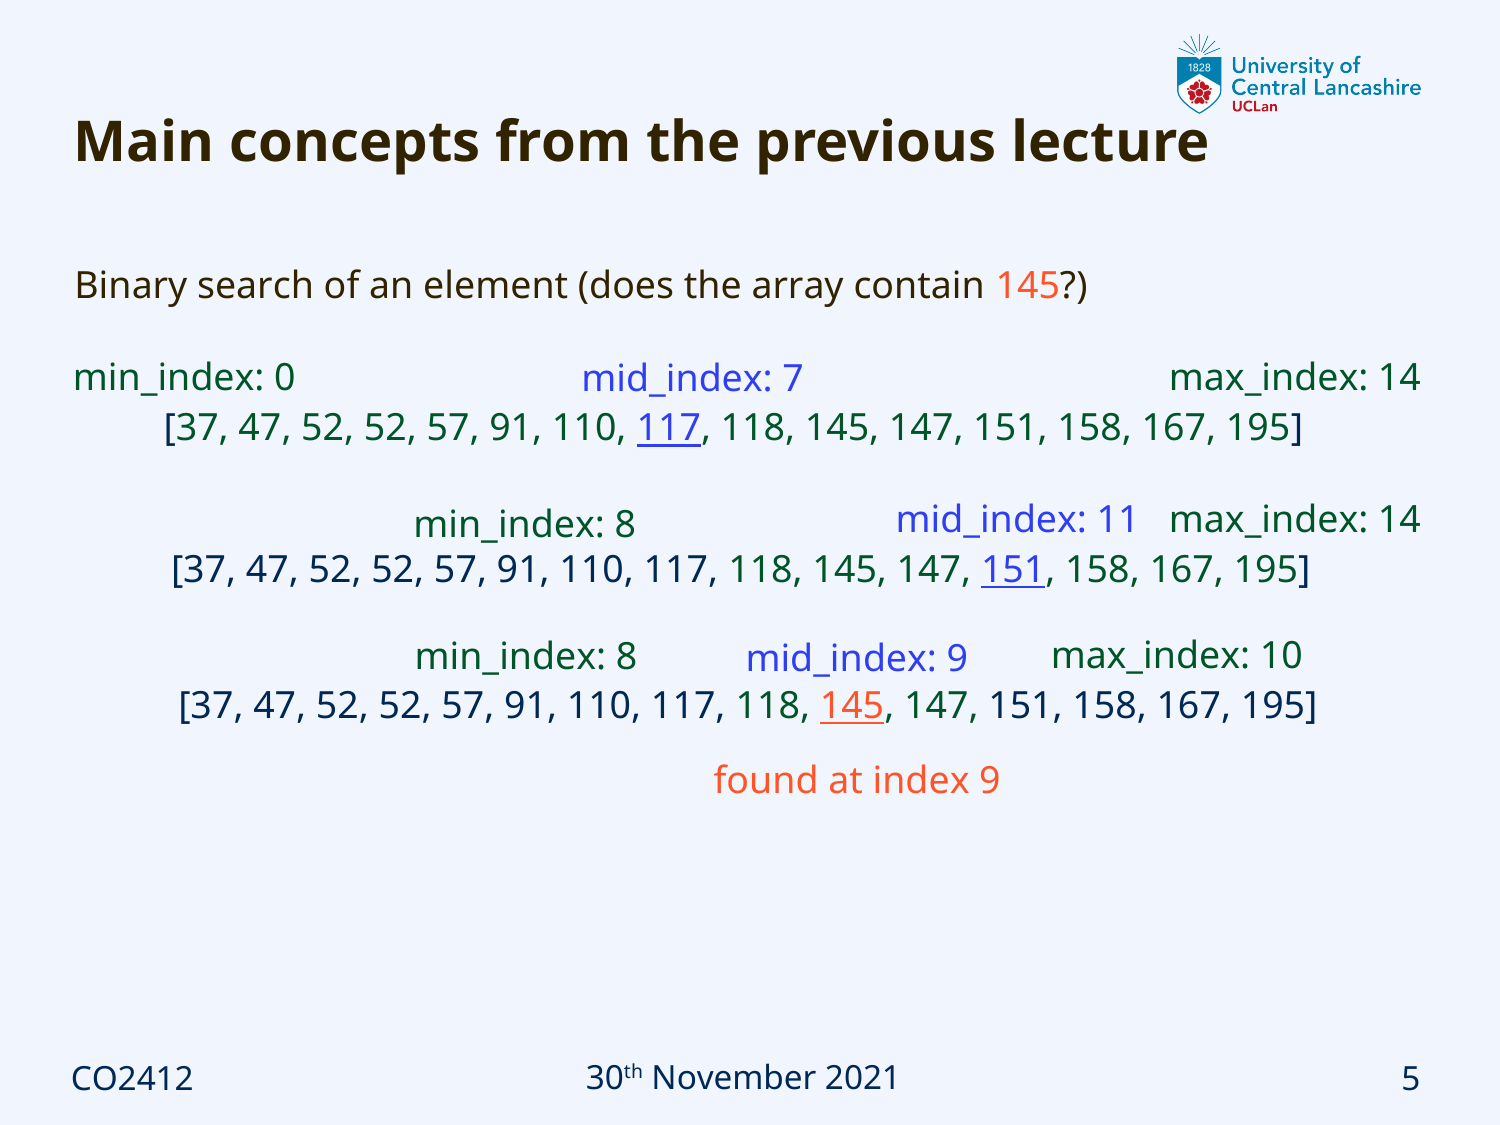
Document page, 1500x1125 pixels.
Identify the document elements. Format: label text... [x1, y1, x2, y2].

text_box mid_index: 11 [875, 487, 1160, 548]
text_box min_index: 8 [395, 492, 655, 552]
text_box [37, 47, 52, 52, 57, 91, 110, 117, 118, 145, 147, 151, 158, 167, 195] [148, 395, 1391, 458]
text_box [37, 47, 52, 52, 57, 91, 110, 117, 118, 145, 147, 151, 158, 167, 195] [163, 673, 1398, 734]
text_box min_index: 8 [396, 625, 656, 685]
text_box Binary search of an element (does the array contain 145?) [59, 406, 1435, 547]
text_box Binary search of an element (does the array contain 145?) [59, 245, 1435, 395]
text_box mid_index: 9 [714, 626, 1000, 687]
text_box max_index: 14 [1160, 487, 1438, 548]
picture [1177, 34, 1421, 54]
text_box [37, 47, 52, 52, 57, 91, 110, 117, 118, 145, 147, 151, 158, 167, 195] [156, 537, 1378, 598]
text_box mid_index: 7 [550, 346, 835, 406]
text_box min_index: 0 [54, 345, 314, 406]
text_box found at index 9 [675, 748, 1040, 853]
text_box max_index: 10 [1034, 623, 1320, 684]
text_box max_index: 14 [1153, 346, 1438, 406]
title Main concepts from the previous lecture [58, 54, 1500, 224]
